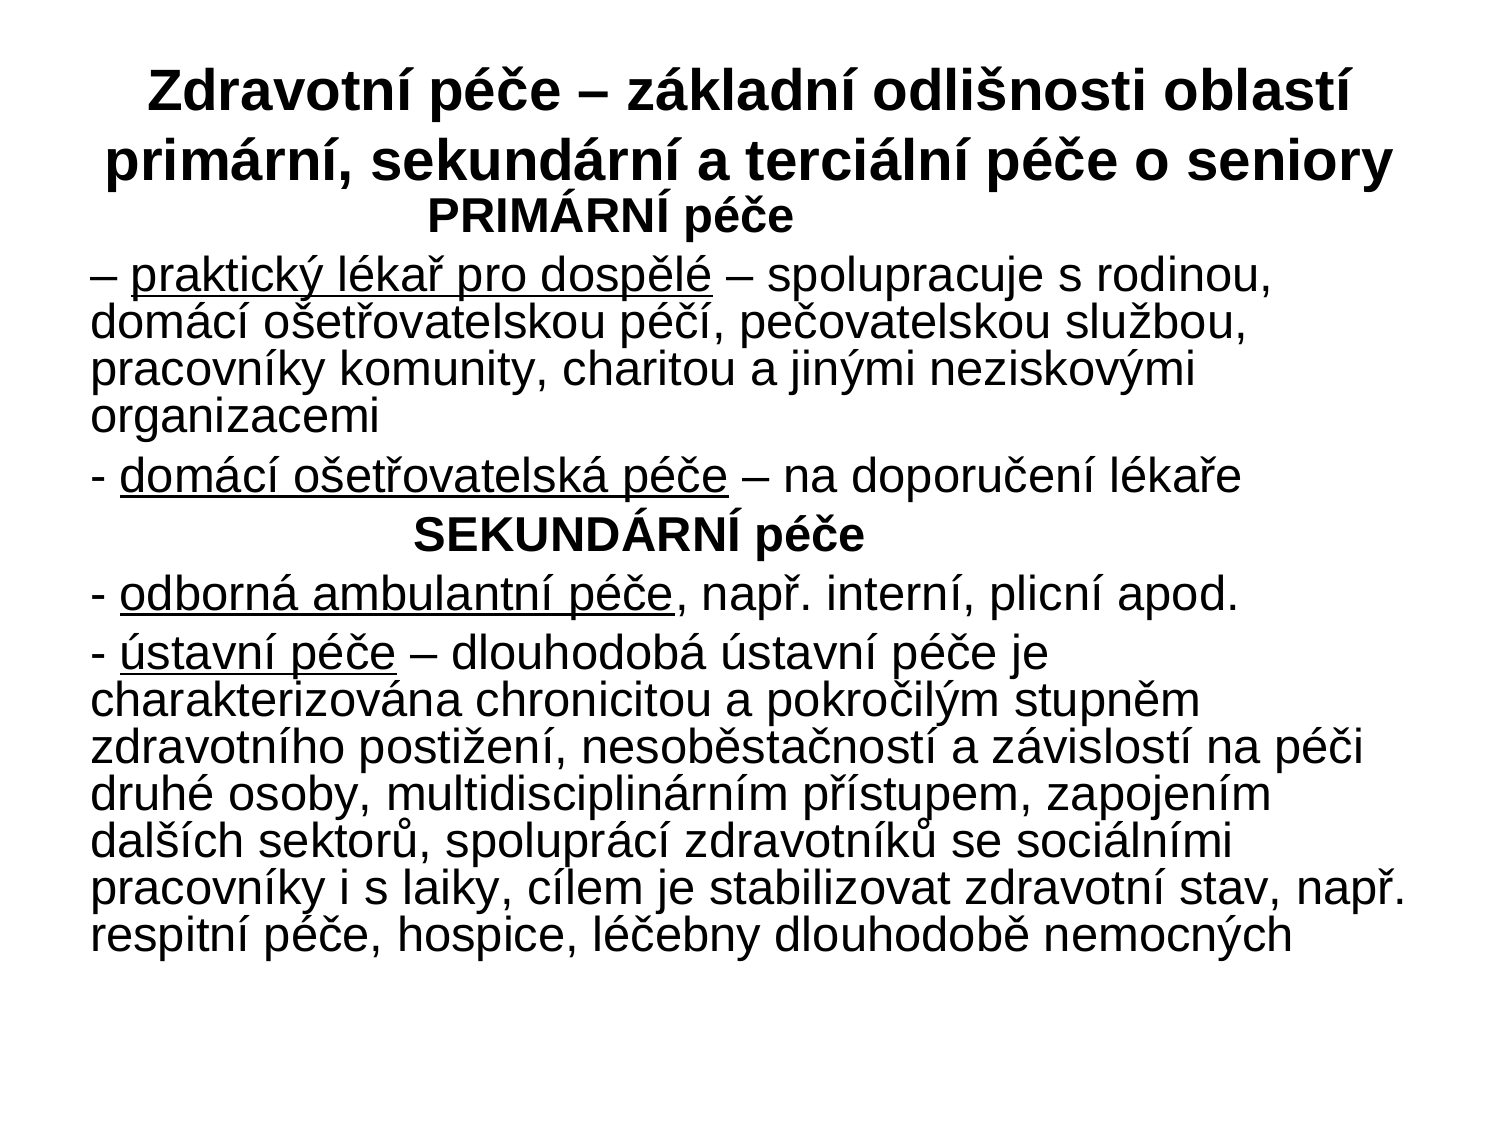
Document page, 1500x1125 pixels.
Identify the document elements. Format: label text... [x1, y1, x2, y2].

title Zdravotní péče – základní odlišnosti oblastí primární, sekundární a terciální péče o seniory [75, 45, 1426, 187]
list PRIMÁRNÍ péče – praktický lékař pro dospělé – spolupracuje s rodinou, domácí ošetřovatelskou péčí, pečovatelskou službou, pracovníky komunity, charitou a jinými neziskovými organizacemi - domácí ošetřovatelská péče – na doporučení lékaře SEKUNDÁRNÍ péče - odborná ambulantní péče, např. interní, plicní apod. - ústavní péče – dlouhodobá ústavní péče je charakterizována chronicitou a pokročilým stupněm zdravotního postižení, nesoběstačností a závislostí na péči druhé osoby, multidisciplinárním přístupem, zapojením dalších sektorů, spoluprácí zdravotníků se sociálními pracovníky i s laiky, cílem je stabilizovat zdravotní stav, např. respitní péče, hospice, léčebny dlouhodobě nemocných [75, 187, 1426, 1005]
